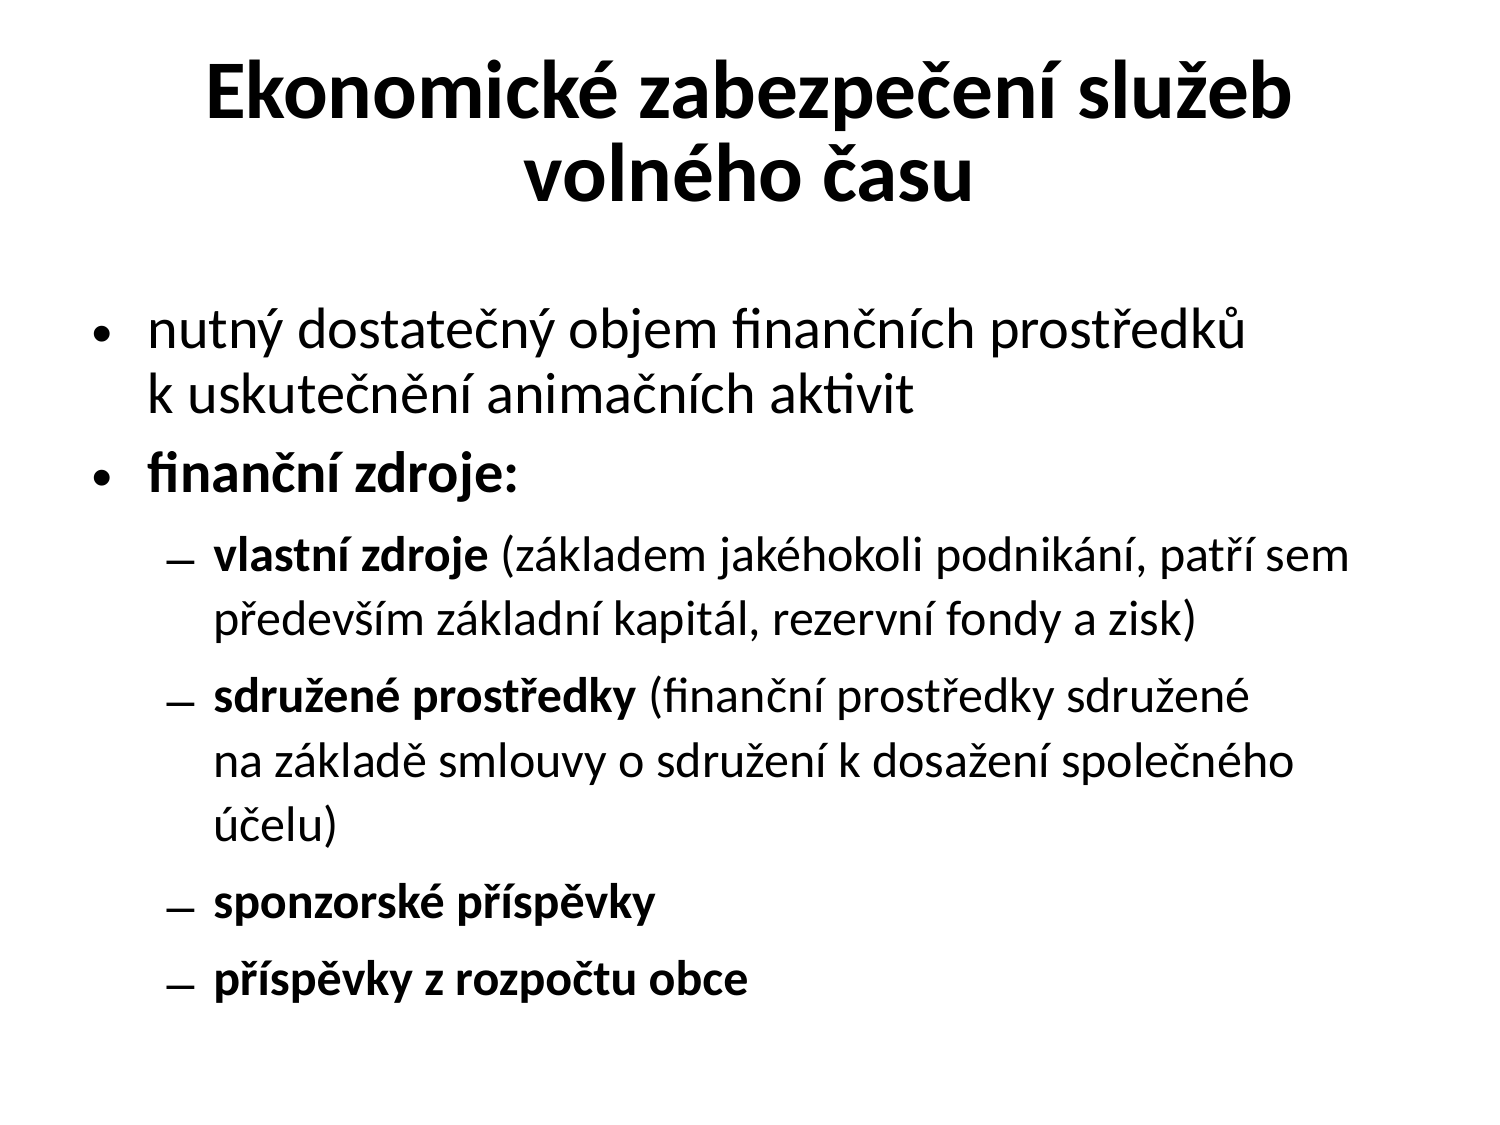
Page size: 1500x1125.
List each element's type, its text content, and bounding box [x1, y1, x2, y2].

list nutný dostatečný objem finančních prostředků k uskutečnění animačních aktivit finanční zdroje: vlastní zdroje (základem jakéhokoli podnikání, patří sem především základní kapitál, rezervní fondy a zisk) sdružené prostředky (finanční prostředky sdružené na základě smlouvy o sdružení k dosažení společného účelu) sponzorské příspěvky příspěvky z rozpočtu obce [76, 290, 1427, 1047]
title Ekonomické zabezpečení služeb volného času [75, 29, 1426, 249]
